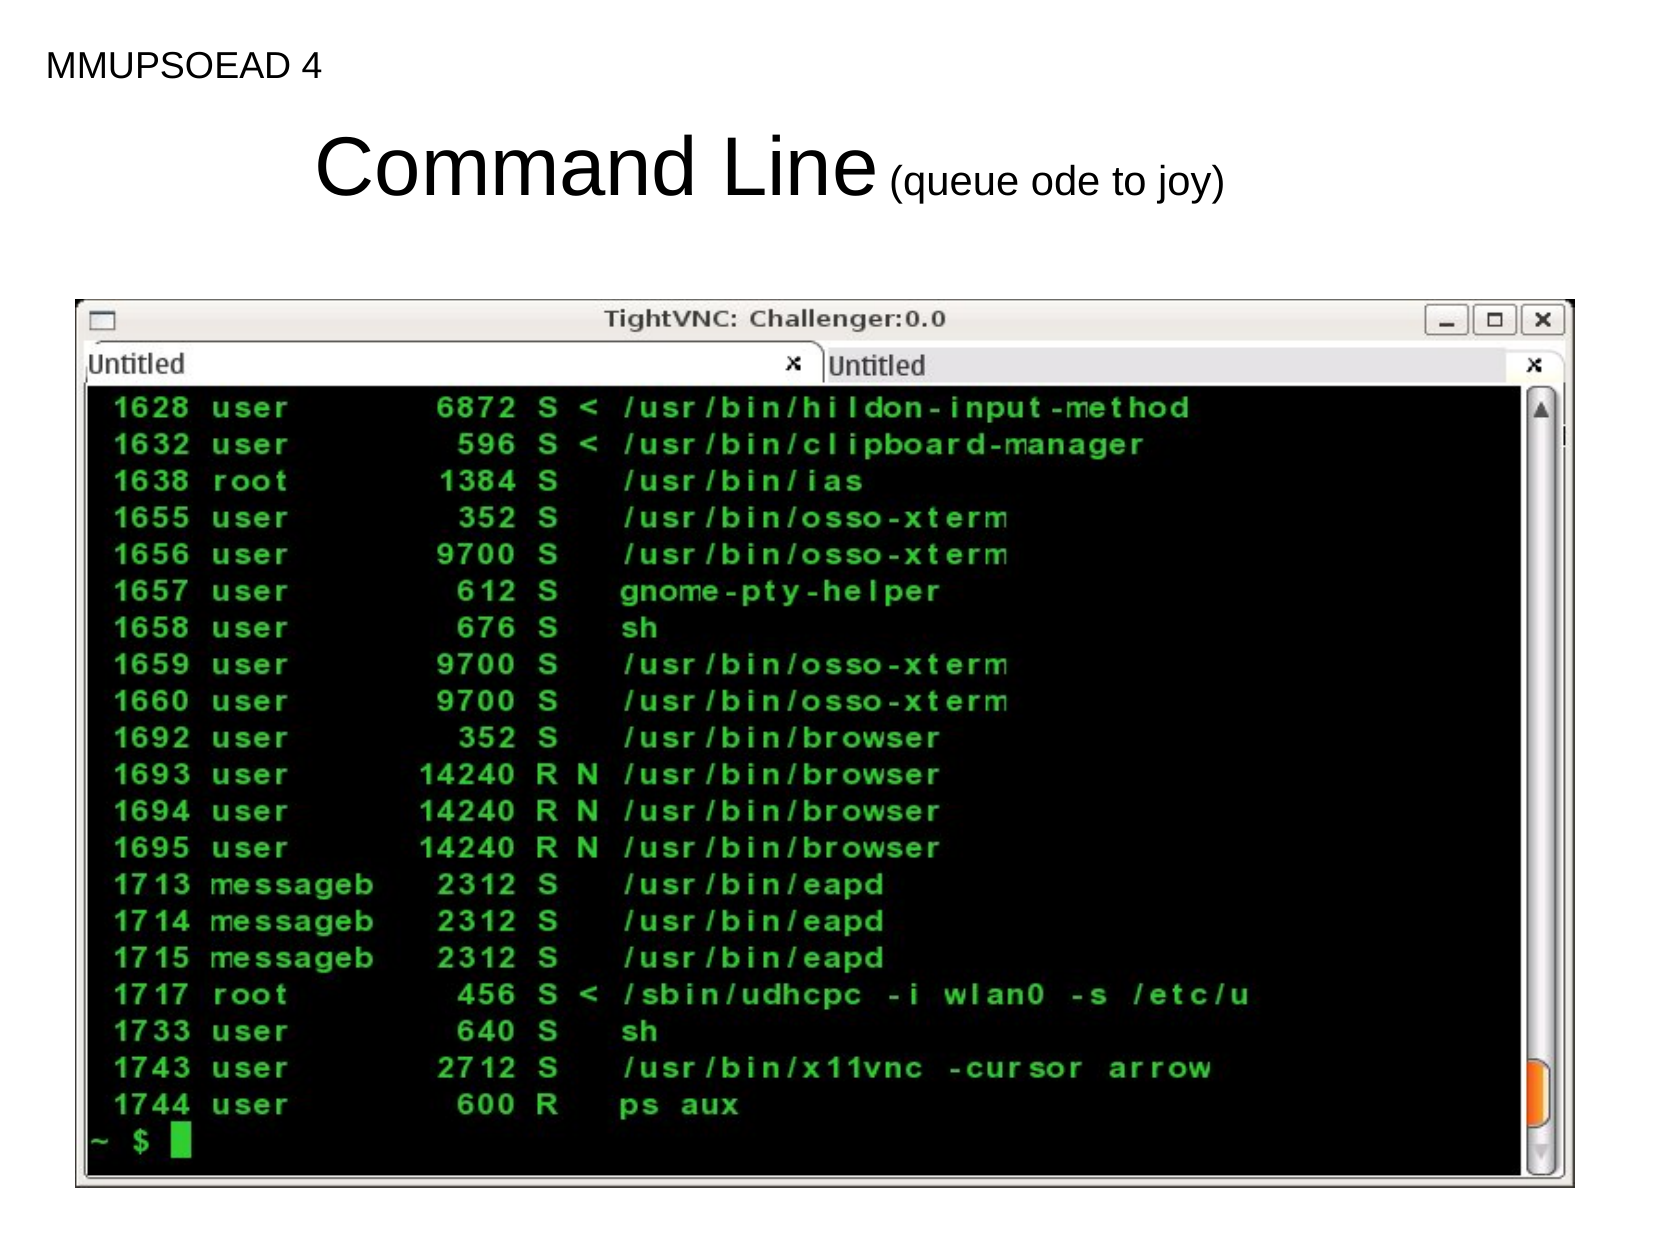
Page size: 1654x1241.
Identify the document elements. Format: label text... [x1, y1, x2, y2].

text_box Command Line (queue ode to joy) [300, 112, 1241, 231]
text_box MMUPSOEAD 4 [30, 37, 338, 99]
picture [75, 299, 1575, 1188]
